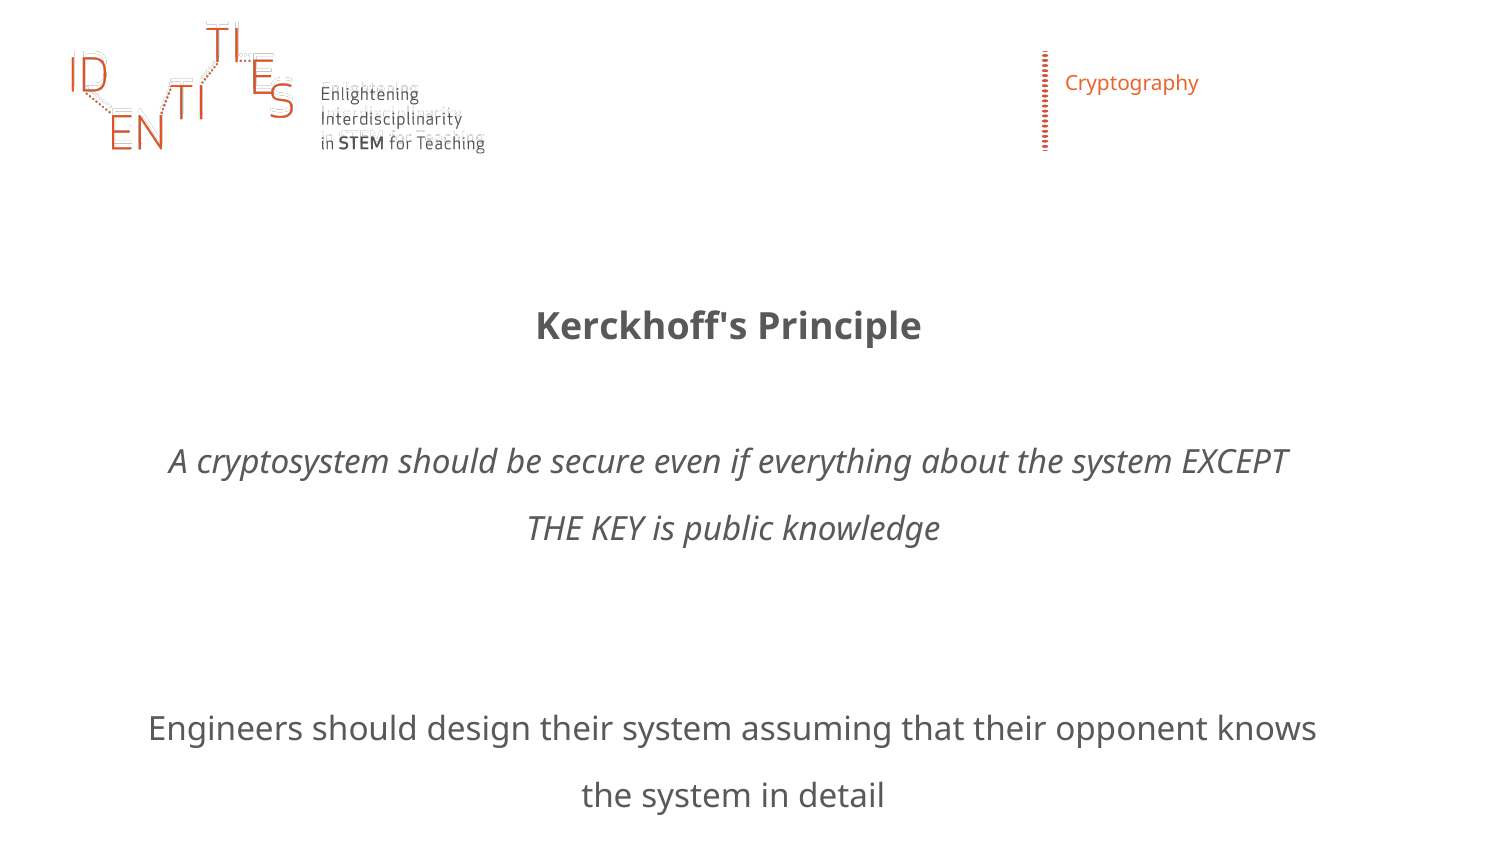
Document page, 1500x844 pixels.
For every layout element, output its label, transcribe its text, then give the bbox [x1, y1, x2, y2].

picture [71, 18, 485, 157]
text_box Cryptography [1050, 61, 1472, 168]
picture [1042, 51, 1051, 151]
text_box Kerckhoff's Principle A cryptosystem should be secure even if everything about the system EXCEPT THE KEY is public knowledge Engineers should design their system assuming that their opponent knows the system in detail [132, 264, 1370, 816]
